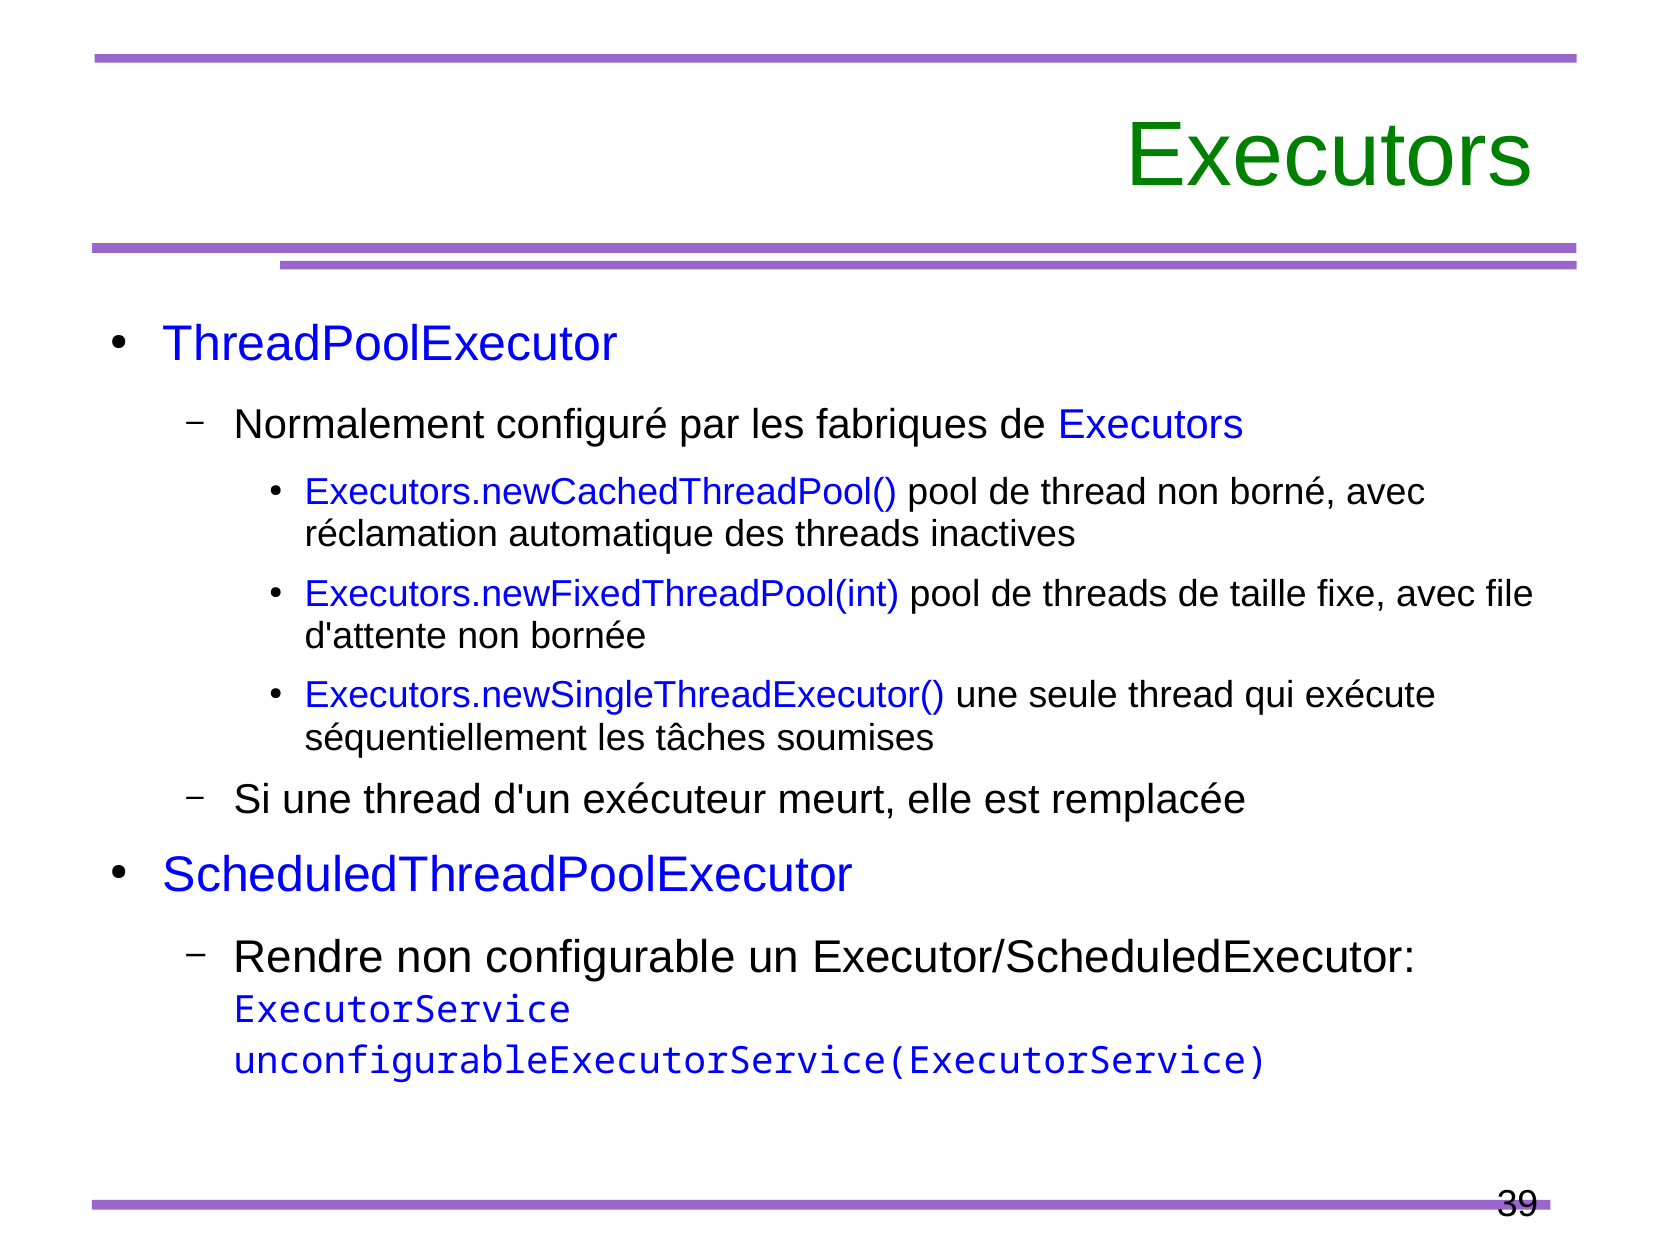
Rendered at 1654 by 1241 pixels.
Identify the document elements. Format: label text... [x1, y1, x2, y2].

title Executors [121, 49, 1534, 257]
list ThreadPoolExecutor Normalement configuré par les fabriques de Executors Executors.newCachedThreadPool() pool de thread non borné, avec réclamation automatique des threads inactives Executors.newFixedThreadPool(int) pool de threads de taille fixe, avec file d'attente non bornée Executors.newSingleThreadExecutor() une seule thread qui exécute séquentiellement les tâches soumises Si une thread d'un exécuteur meurt, elle est remplacée ScheduledThreadPoolExecutor Rendre non configurable un Executor/ScheduledExecutor: ExecutorService unconfigurableExecutorService(ExecutorService) [92, 315, 1563, 1163]
